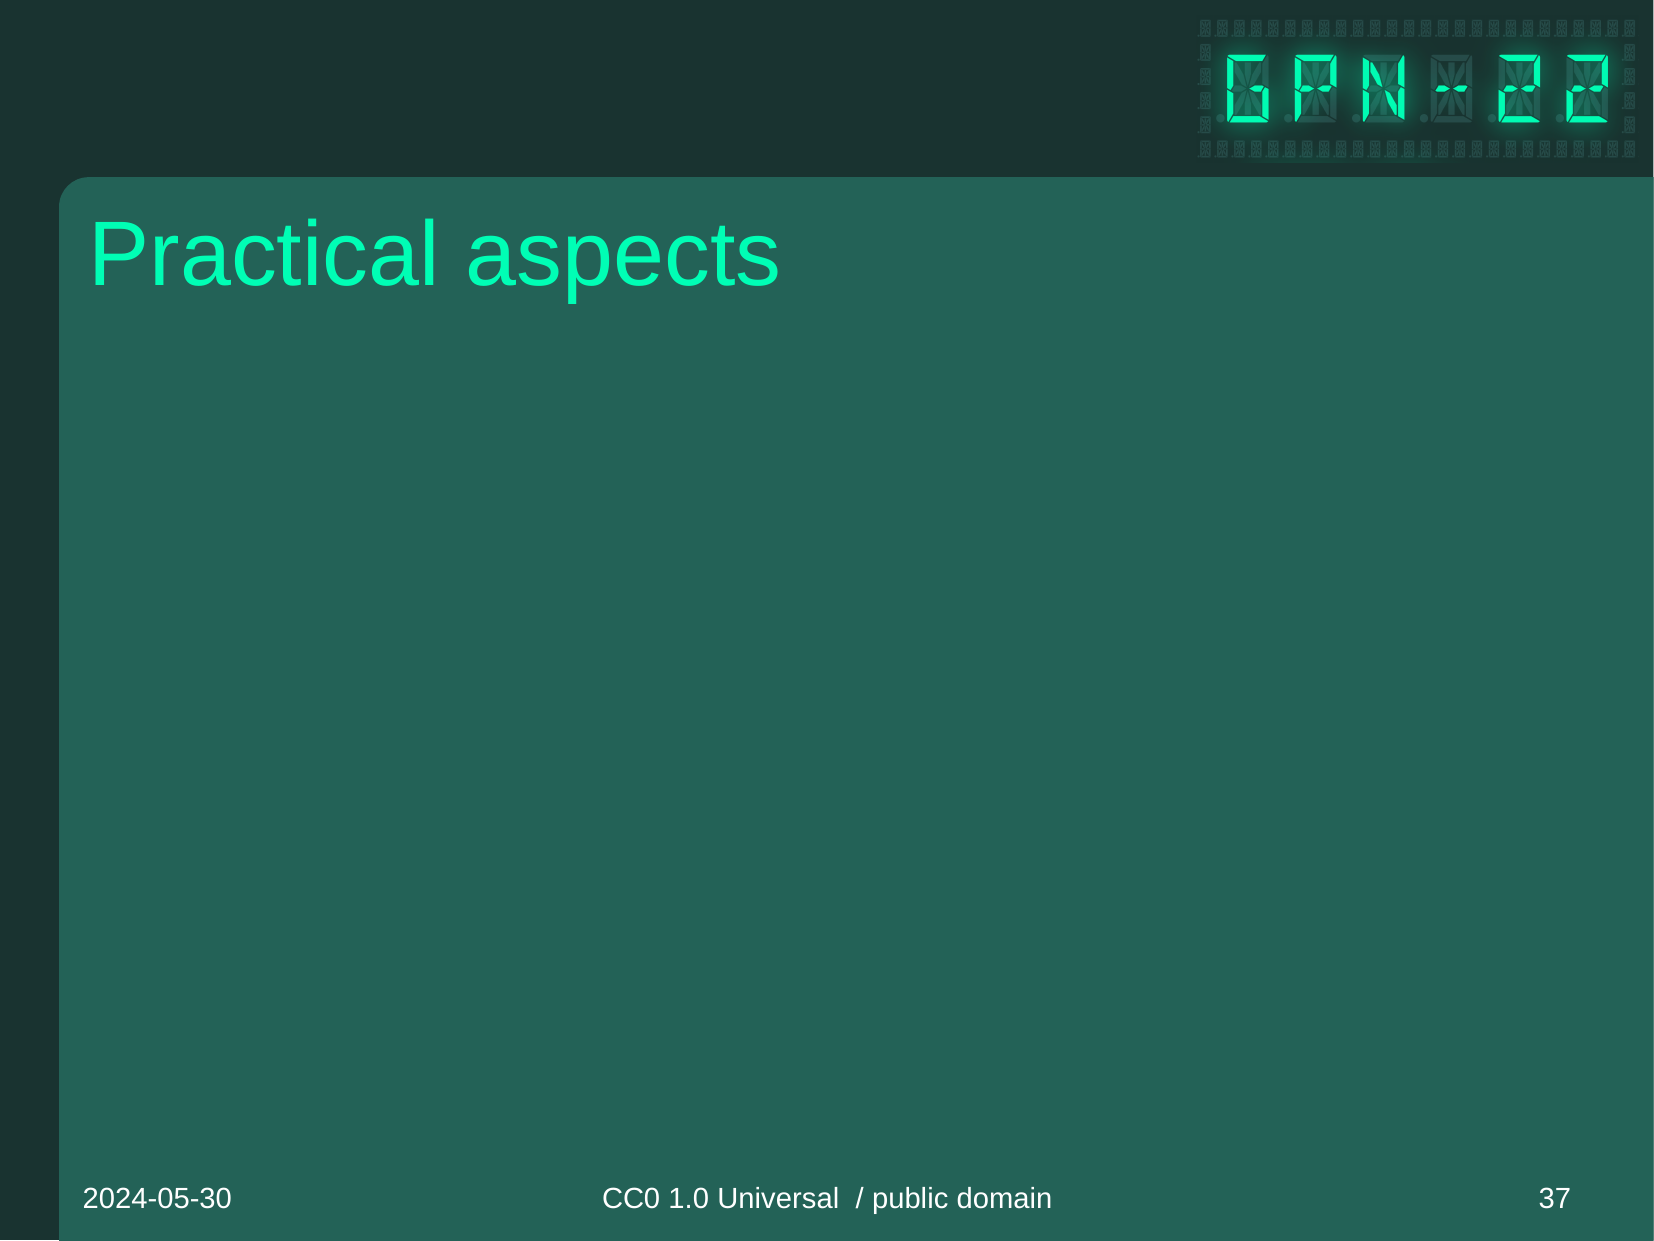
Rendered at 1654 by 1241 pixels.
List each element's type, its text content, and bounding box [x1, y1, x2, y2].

title Practical aspects [88, 149, 1577, 357]
picture [1196, 15, 1639, 163]
